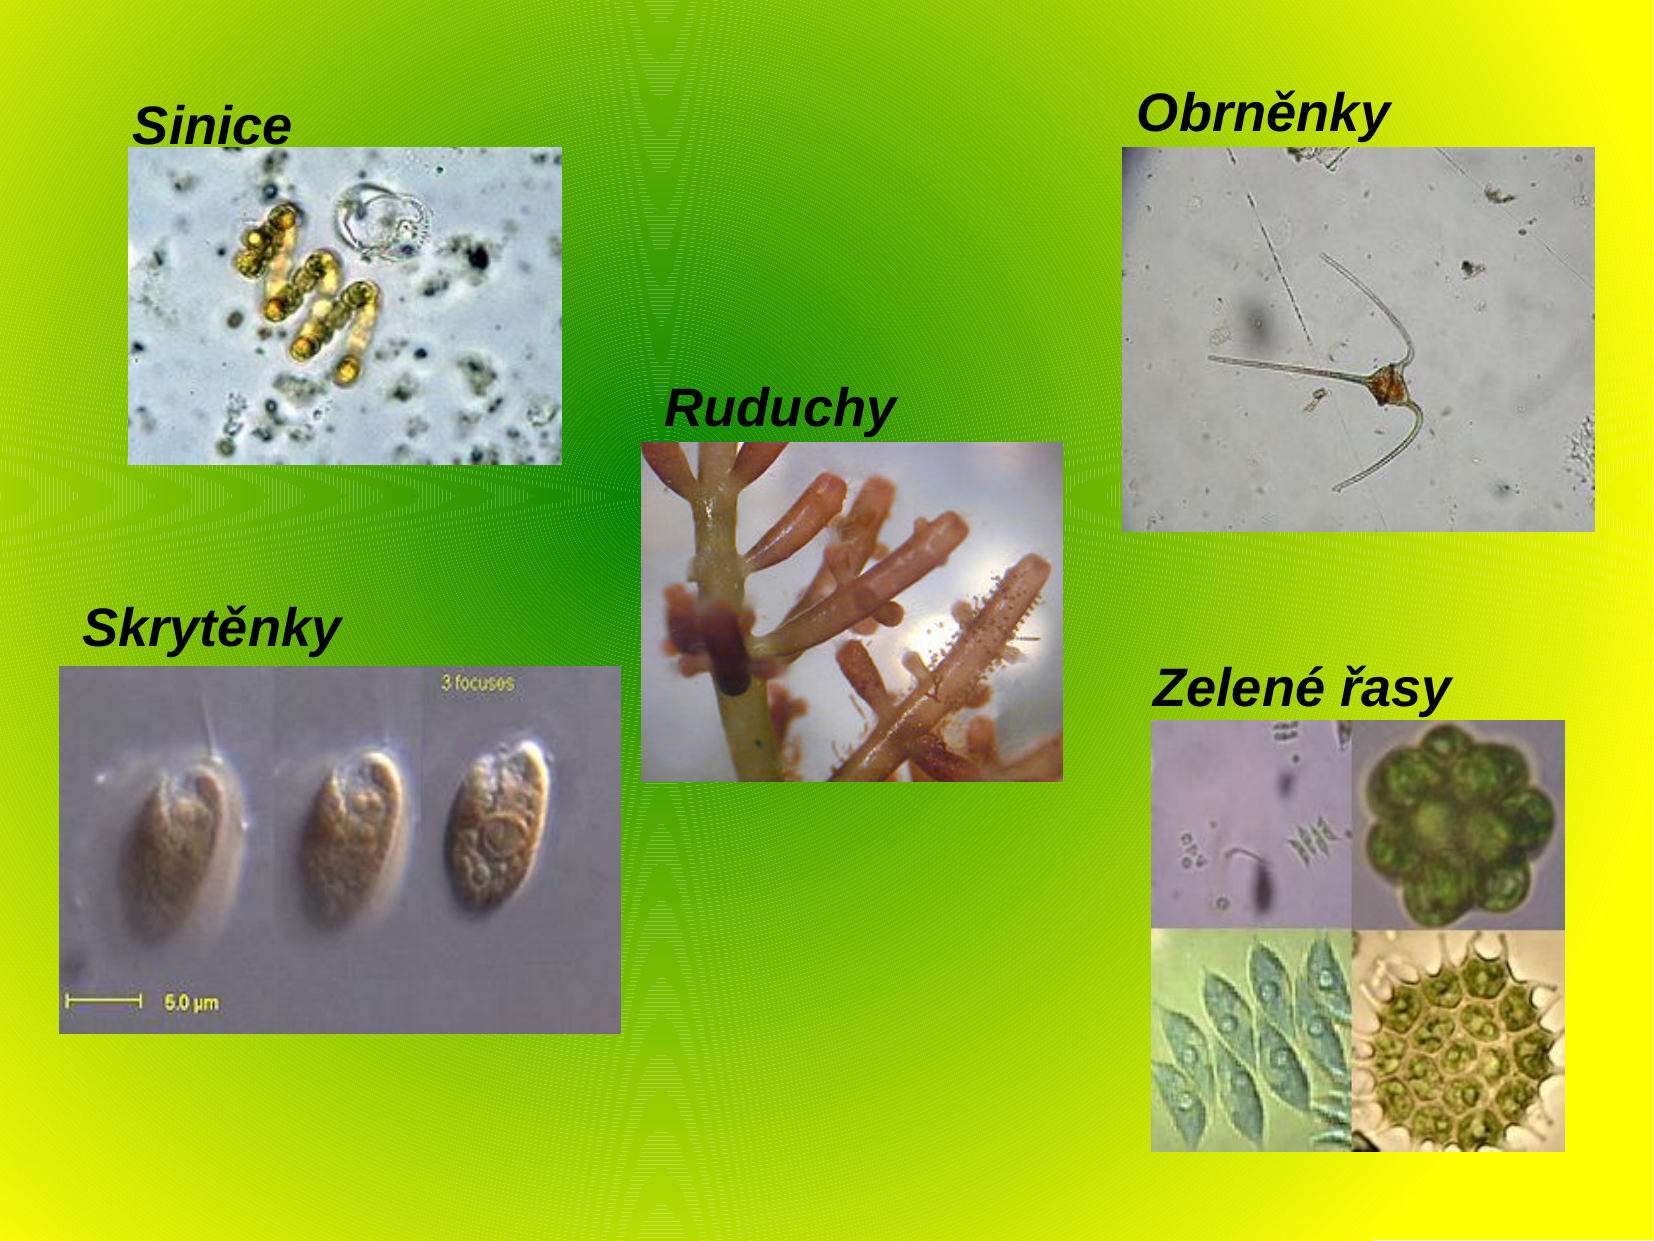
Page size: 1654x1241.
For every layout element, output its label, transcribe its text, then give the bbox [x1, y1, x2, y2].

text_box Sinice [118, 88, 364, 165]
picture [1122, 147, 1595, 532]
text_box Skrytěnky [67, 590, 414, 680]
text_box Obrněnky [1122, 75, 1477, 152]
picture [1151, 720, 1565, 1152]
picture [641, 442, 1063, 782]
picture [128, 147, 562, 465]
text_box Ruduchy [649, 370, 916, 447]
text_box Zelené řasy [1138, 649, 1477, 739]
picture [59, 666, 621, 1034]
